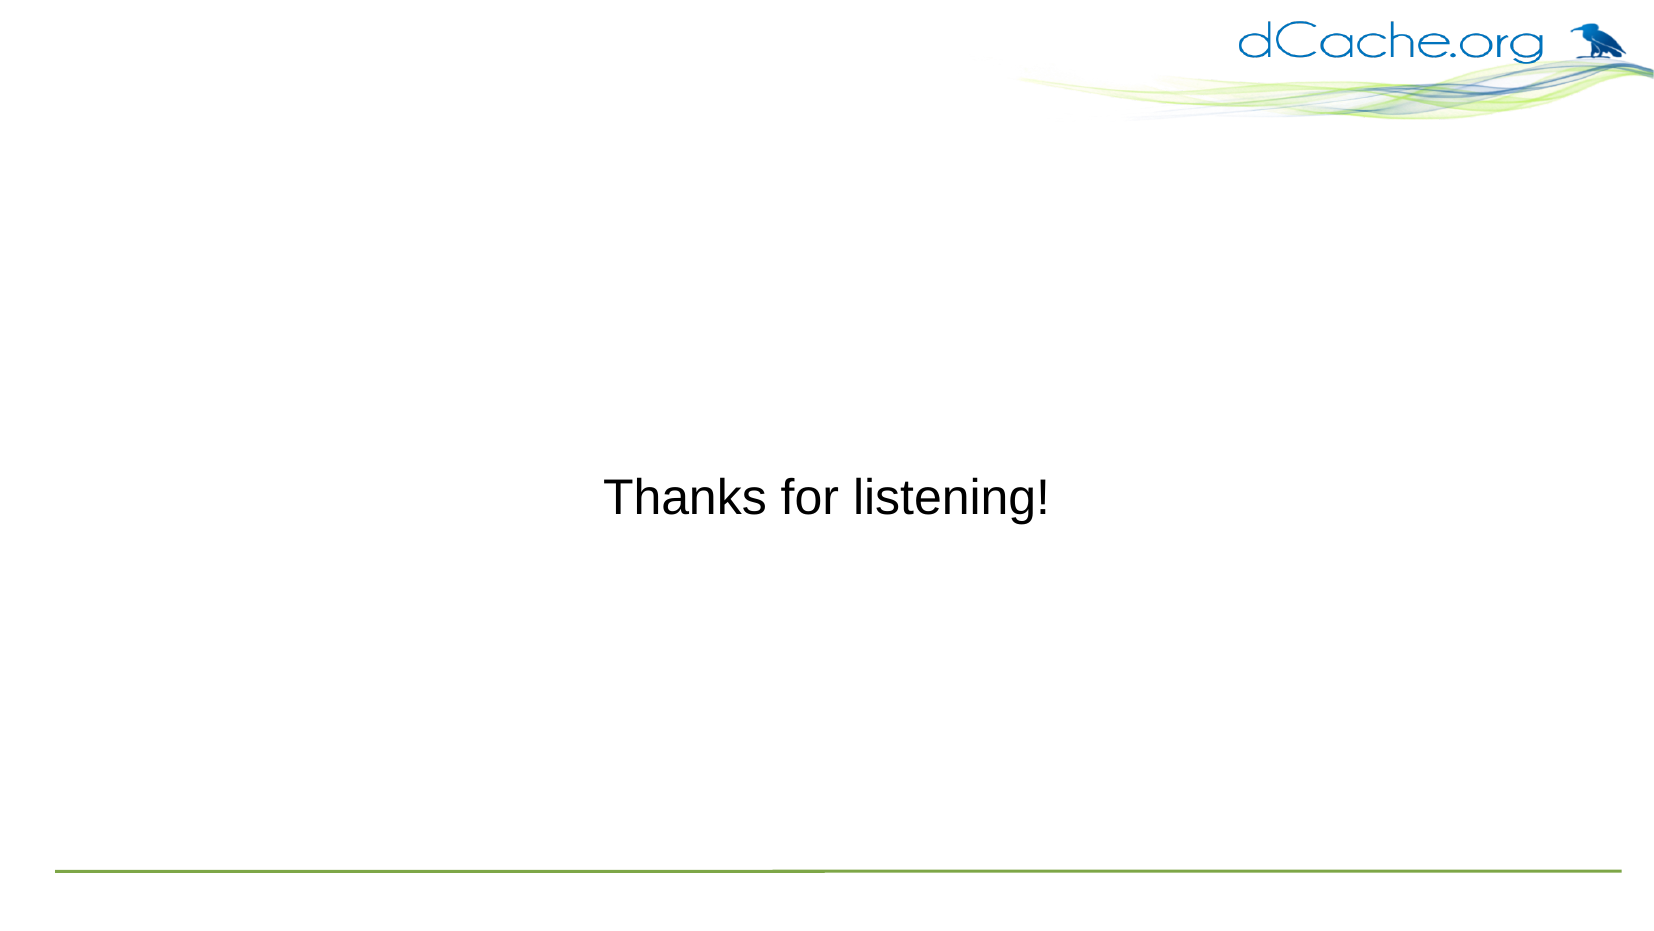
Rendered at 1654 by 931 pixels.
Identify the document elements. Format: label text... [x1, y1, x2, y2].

picture [956, 12, 1654, 127]
subtitle Thanks for listening! [82, 227, 1571, 767]
